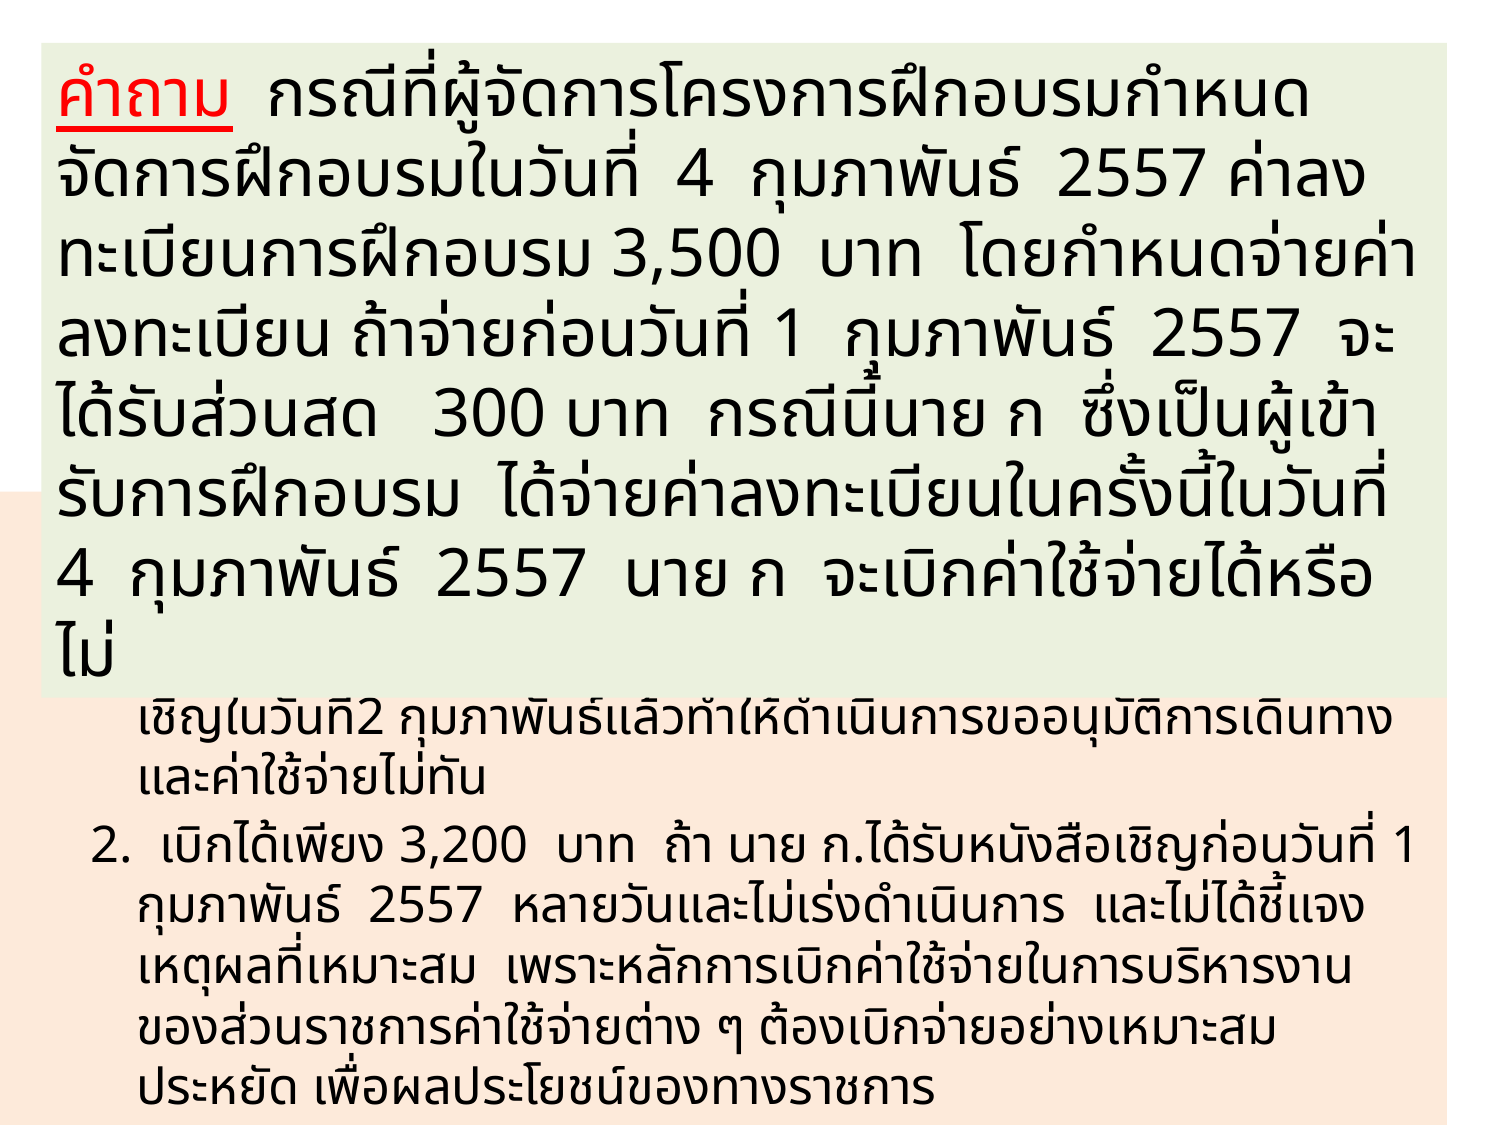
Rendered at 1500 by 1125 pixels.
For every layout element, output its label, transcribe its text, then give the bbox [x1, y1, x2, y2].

text_box คำถาม กรณีที่ผู้จัดการโครงการฝึกอบรมกำหนดจัดการฝึกอบรมในวันที่ 4 กุมภาพันธ์ 2557 ค่าลงทะเบียนการฝึกอบรม 3,500 บาท โดยกำหนดจ่ายค่าลงทะเบียน ถ้าจ่ายก่อนวันที่ 1 กุมภาพันธ์ 2557 จะได้รับส่วนสด 300 บาท กรณีนี้นาย ก ซึ่งเป็นผู้เข้ารับการฝึกอบรม ได้จ่ายค่าลงทะเบียนในครั้งนี้ในวันที่ 4 กุมภาพันธ์ 2557 นาย ก จะเบิกค่าใช้จ่ายได้หรือไม่ [41, 42, 1447, 462]
list คำตอบ 1. เบิกค่าลงทะเบียนได้ เพราะนาย ก.ได้ชี้แจงเหตุผลความจำเป็นที่ไม่สามารถลงทะเบียนก่อนวันที่ 1 กุมภาพันธ์ได้ เนื่องจากได้รับหนังสือเชิญในวันที่2 กุมภาพันธ์แล้วทำให้ดำเนินการขออนุมัติการเดินทางและค่าใช้จ่ายไม่ทัน 2. เบิกได้เพียง 3,200 บาท ถ้า นาย ก.ได้รับหนังสือเชิญก่อนวันที่ 1 กุมภาพันธ์ 2557 หลายวันและไม่เร่งดำเนินการ และไม่ได้ชี้แจงเหตุผลที่เหมาะสม เพราะหลักการเบิกค่าใช้จ่ายในการบริหารงานของส่วนราชการค่าใช้จ่ายต่าง ๆ ต้องเบิกจ่ายอย่างเหมาะสม ประหยัด เพื่อผลประโยชน์ของทางราชการ [0, 491, 1447, 1125]
